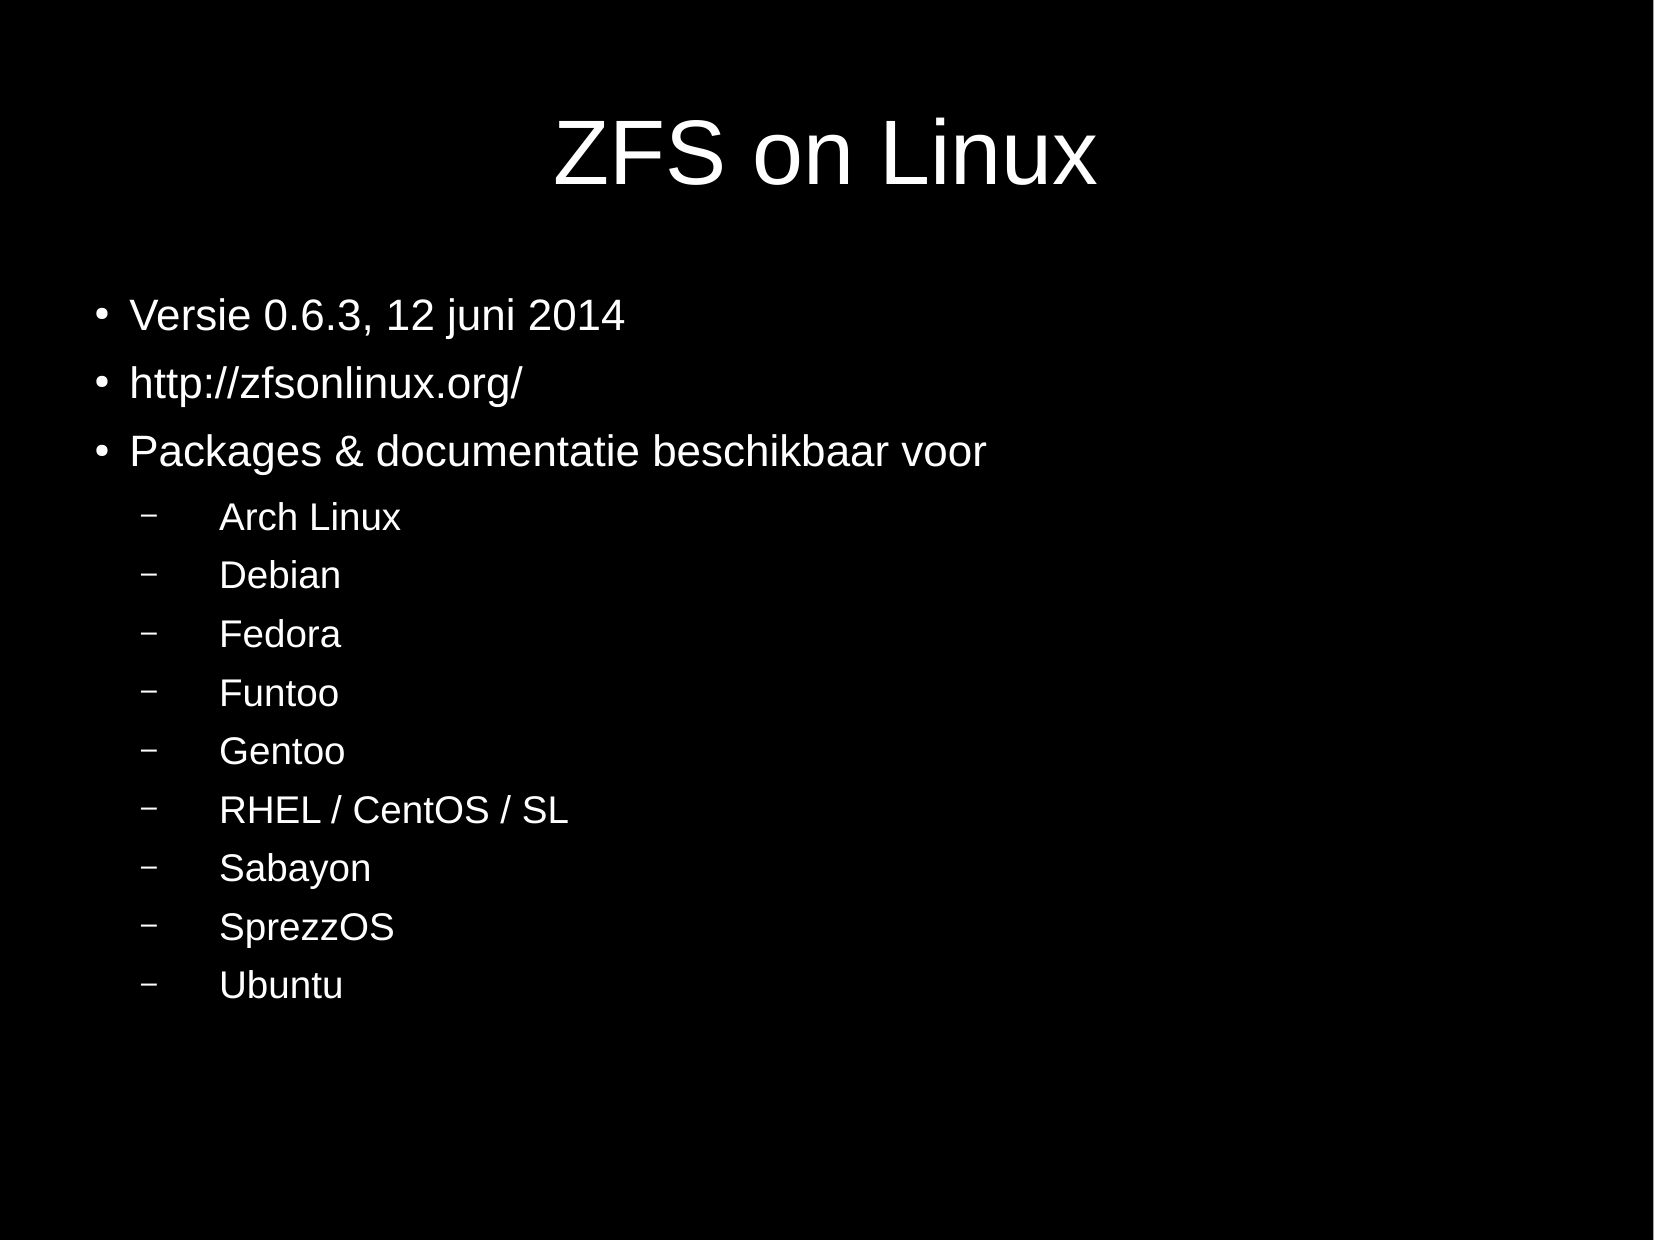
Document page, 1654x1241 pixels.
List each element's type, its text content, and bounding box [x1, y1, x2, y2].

title ZFS on Linux [82, 49, 1571, 257]
list Versie 0.6.3, 12 juni 2014 http://zfsonlinux.org/ Packages & documentatie beschikbaar voor Arch Linux Debian Fedora Funtoo Gentoo RHEL / CentOS / SL Sabayon SprezzOS Ubuntu [82, 290, 1571, 1010]
